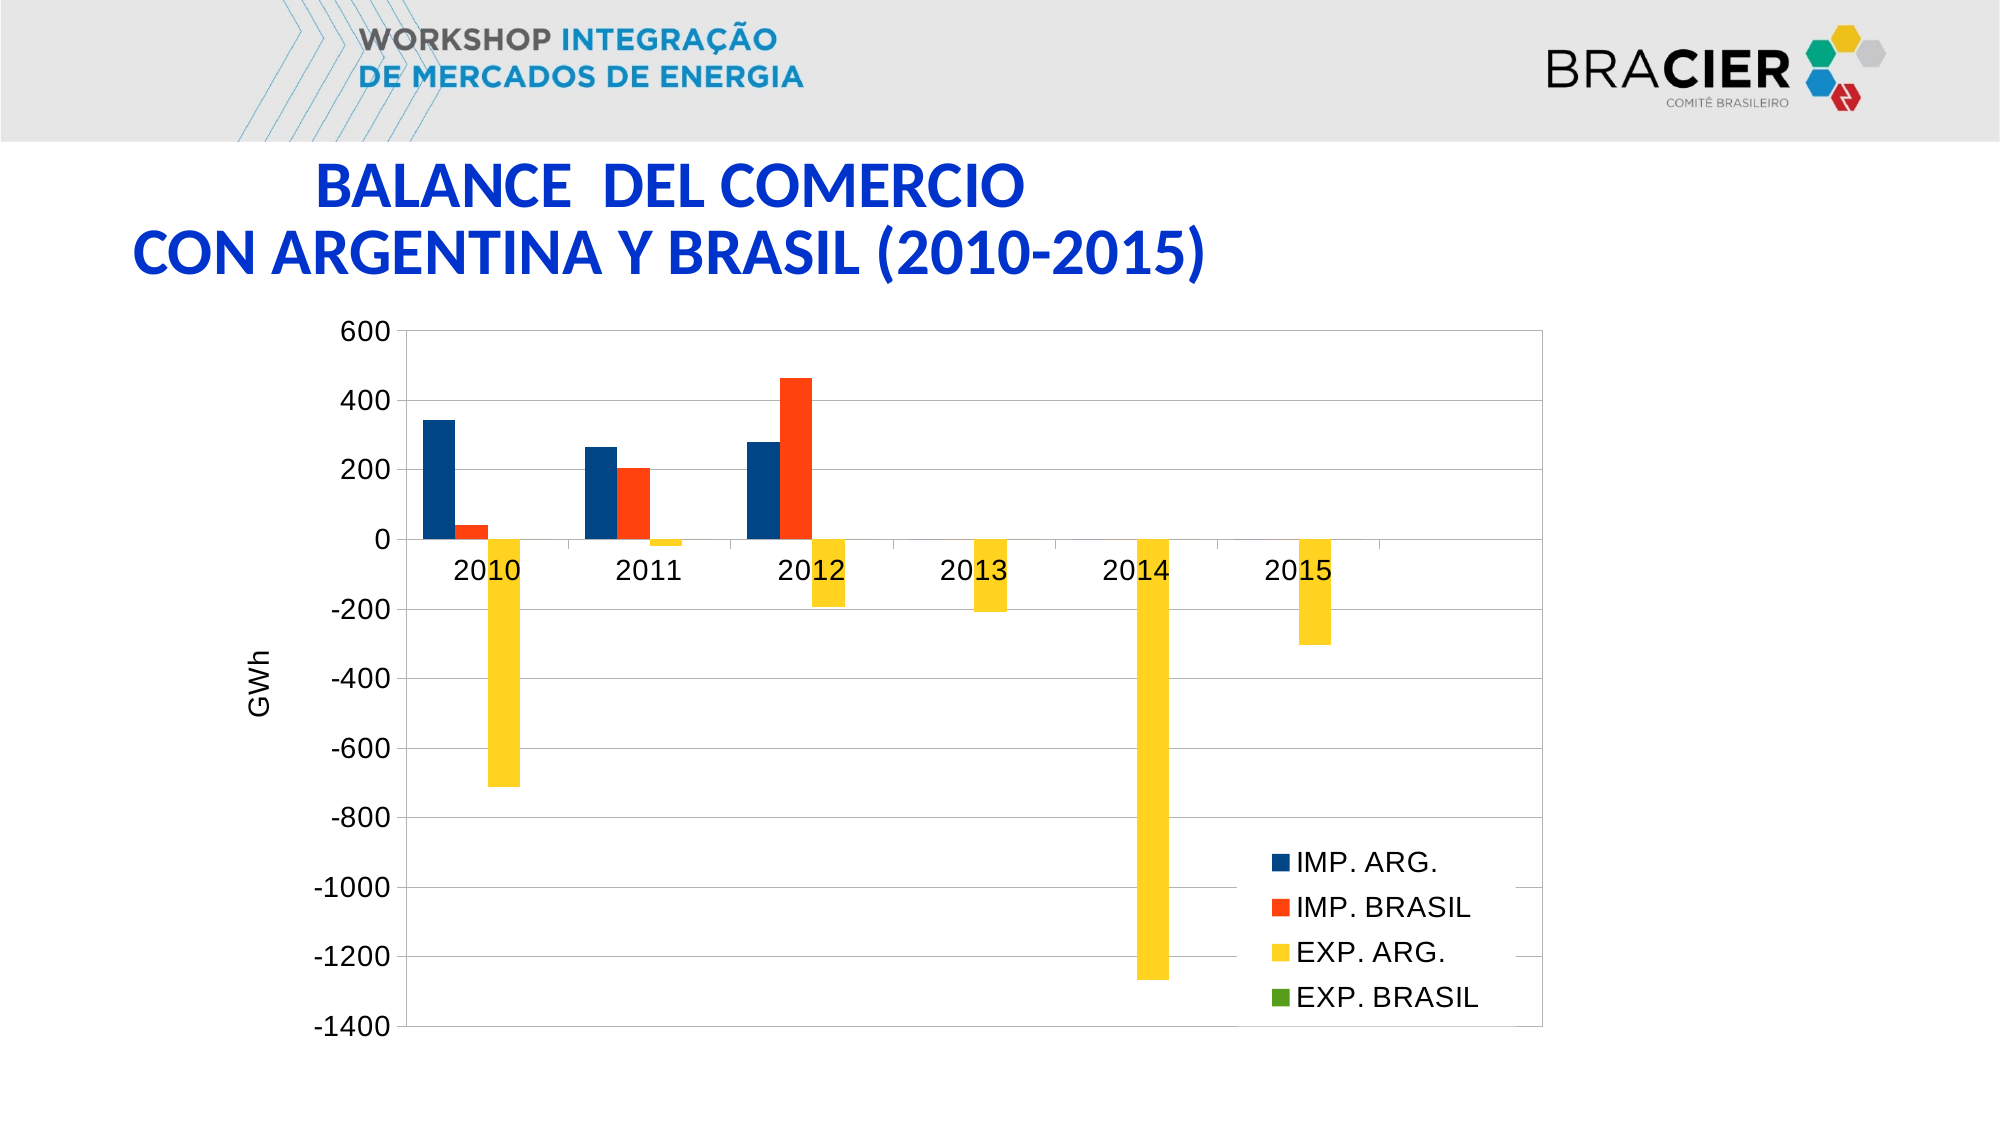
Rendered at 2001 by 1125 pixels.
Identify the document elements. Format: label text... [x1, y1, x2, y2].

picture [0, 0, 2000, 142]
text_box BALANCE DEL COMERCIO CON ARGENTINA Y BRASIL (2010-2015) [118, 149, 1966, 328]
chart [210, 328, 1569, 1062]
